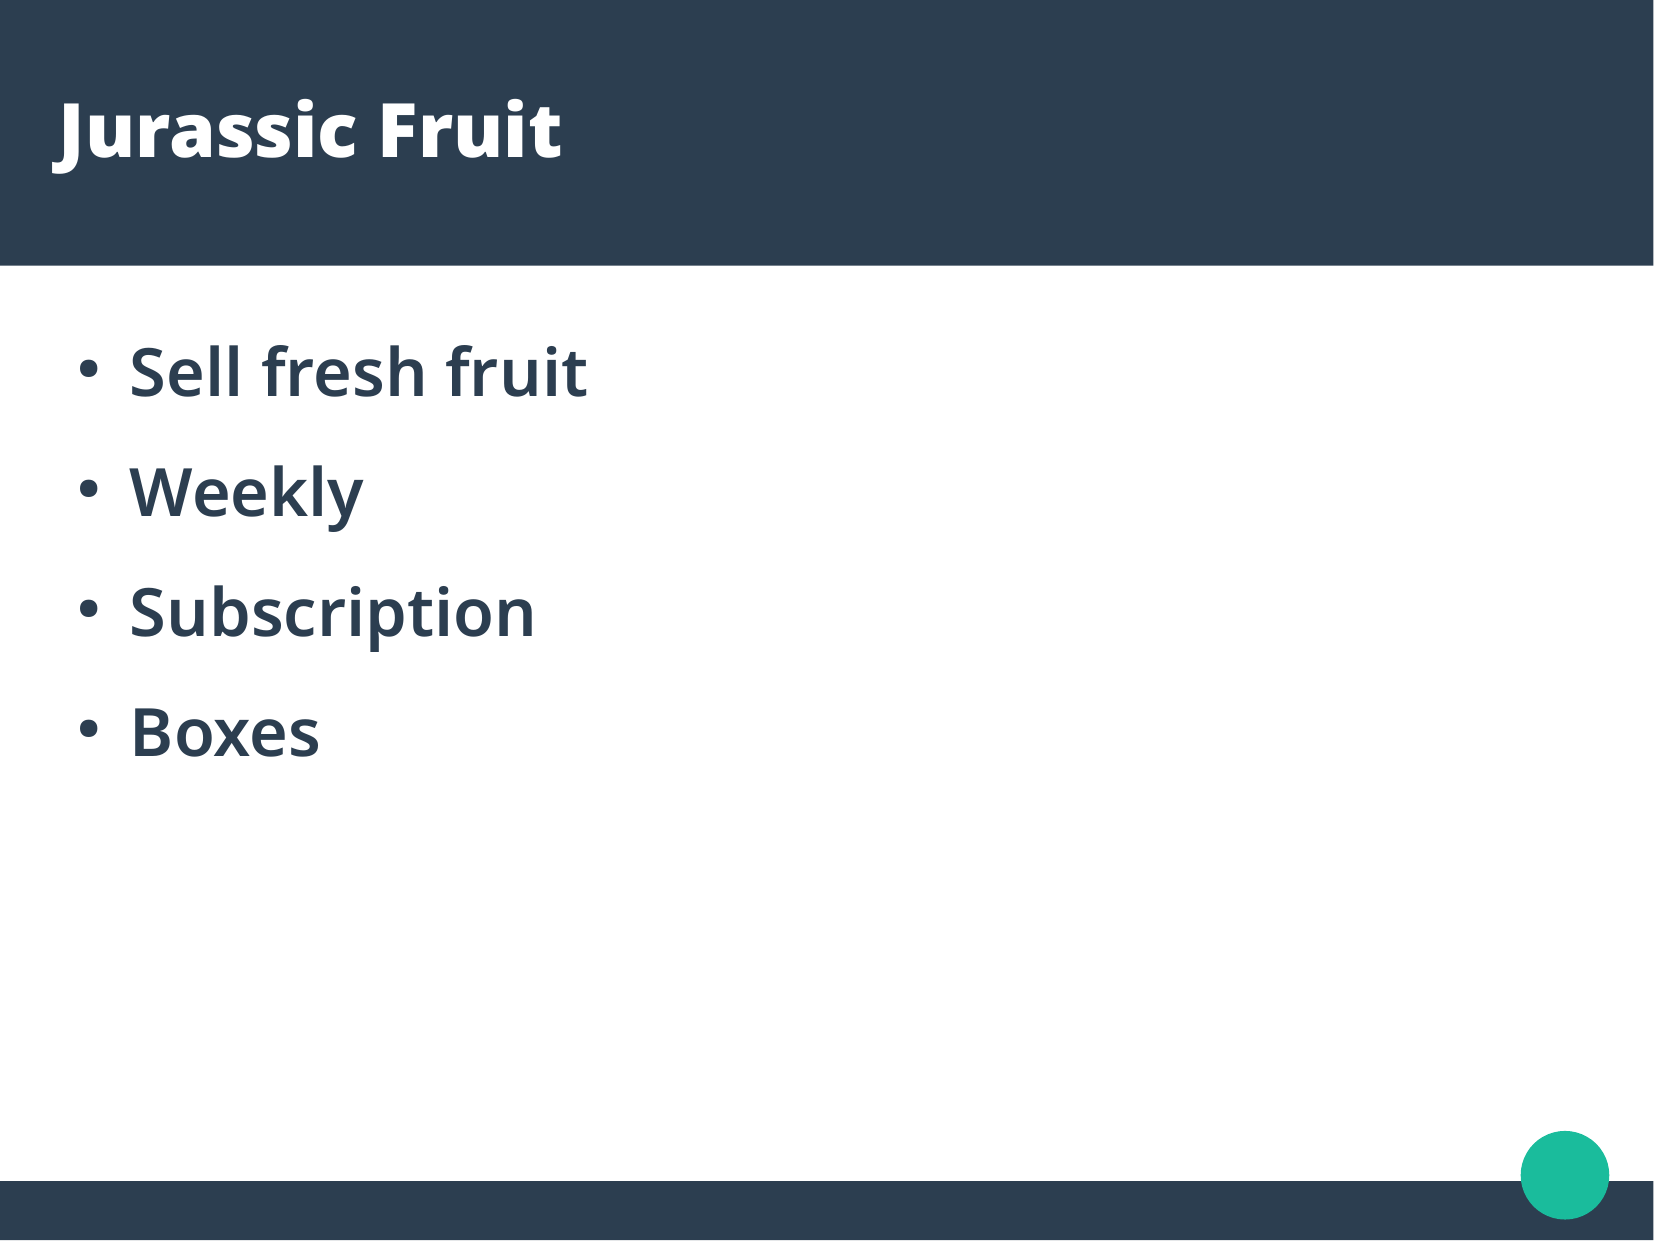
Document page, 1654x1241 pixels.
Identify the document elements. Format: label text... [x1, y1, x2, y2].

list Sell fresh fruit Weekly Subscription Boxes [59, 324, 1595, 1152]
title Jurassic Fruit [59, 49, 1595, 207]
